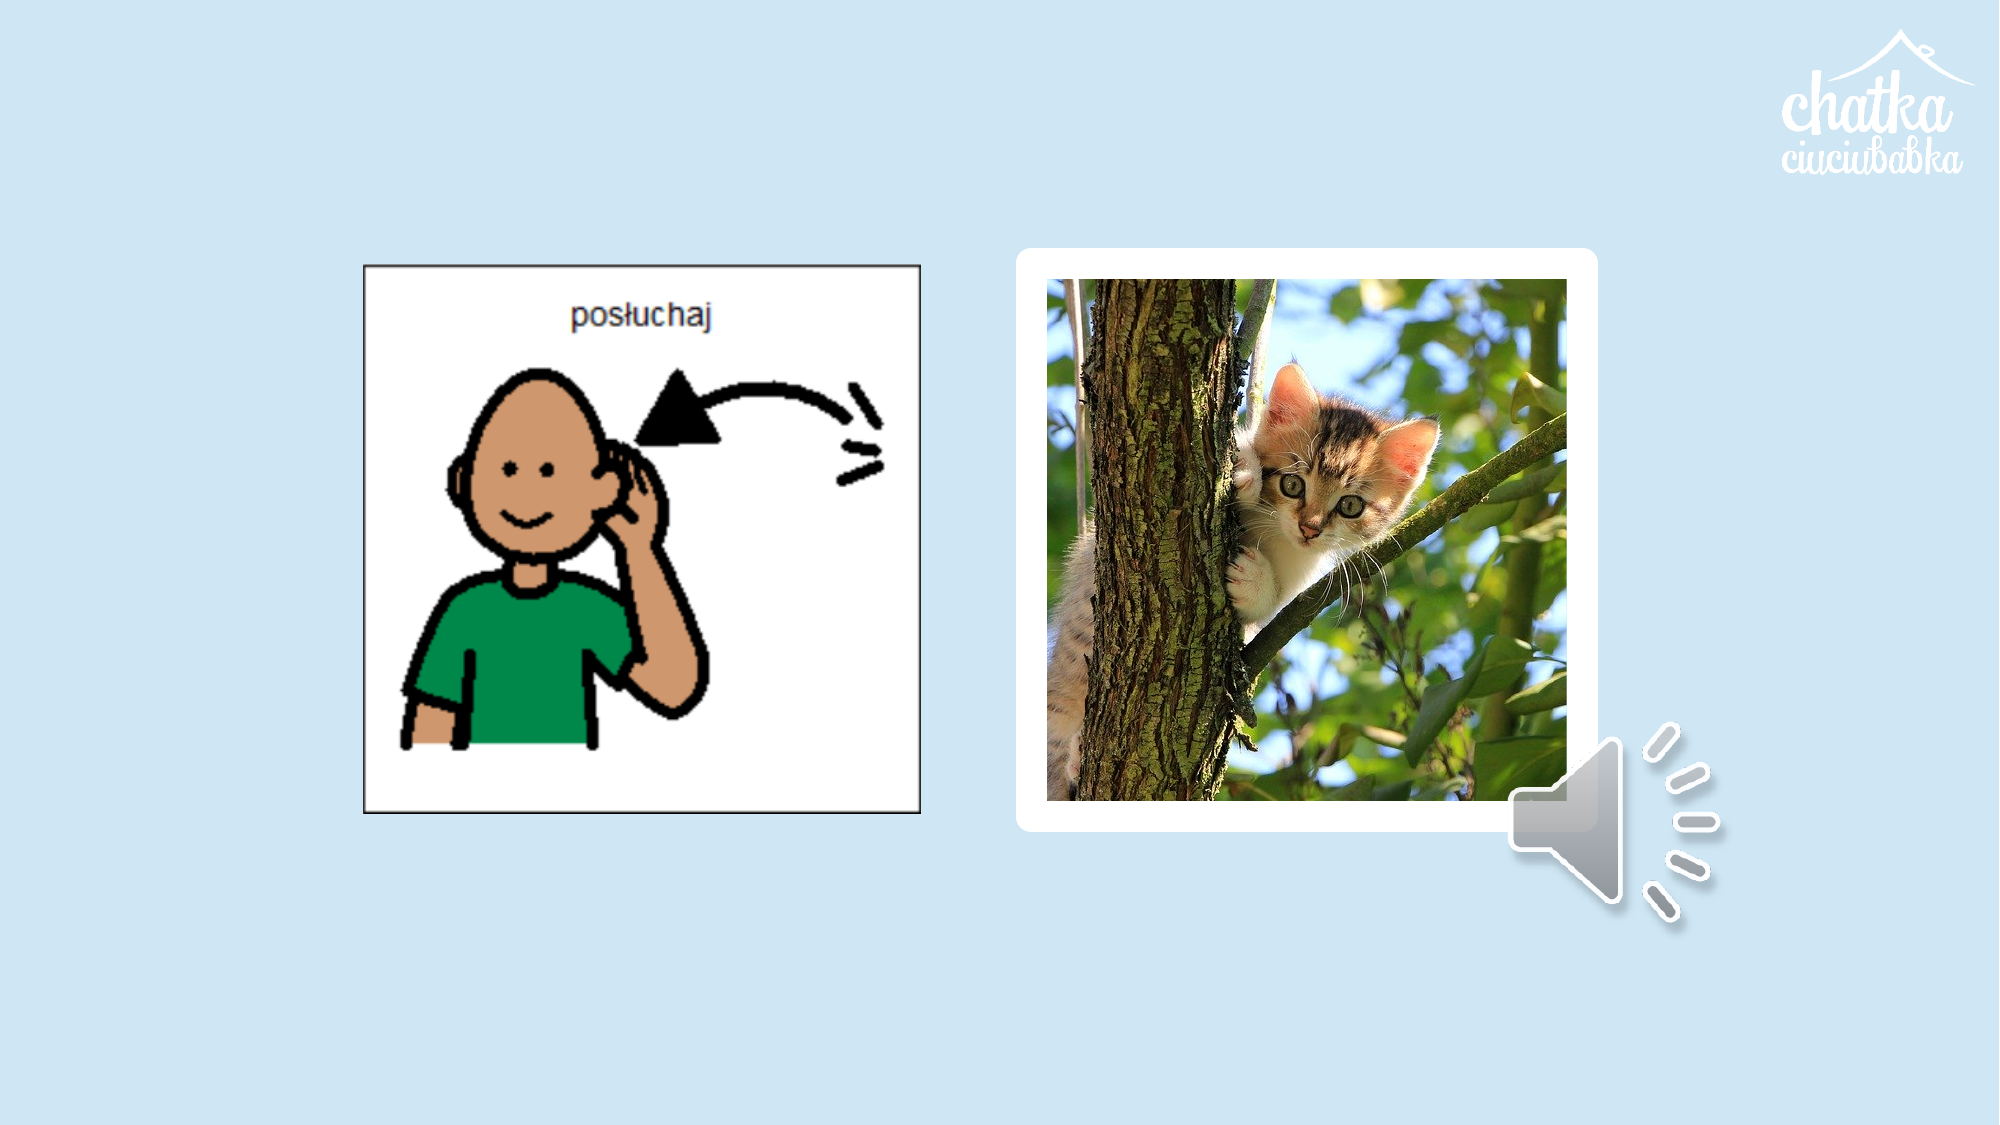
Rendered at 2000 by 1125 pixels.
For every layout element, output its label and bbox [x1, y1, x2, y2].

picture [363, 264, 921, 814]
picture [1046, 278, 1733, 941]
picture [1755, 5, 1991, 241]
